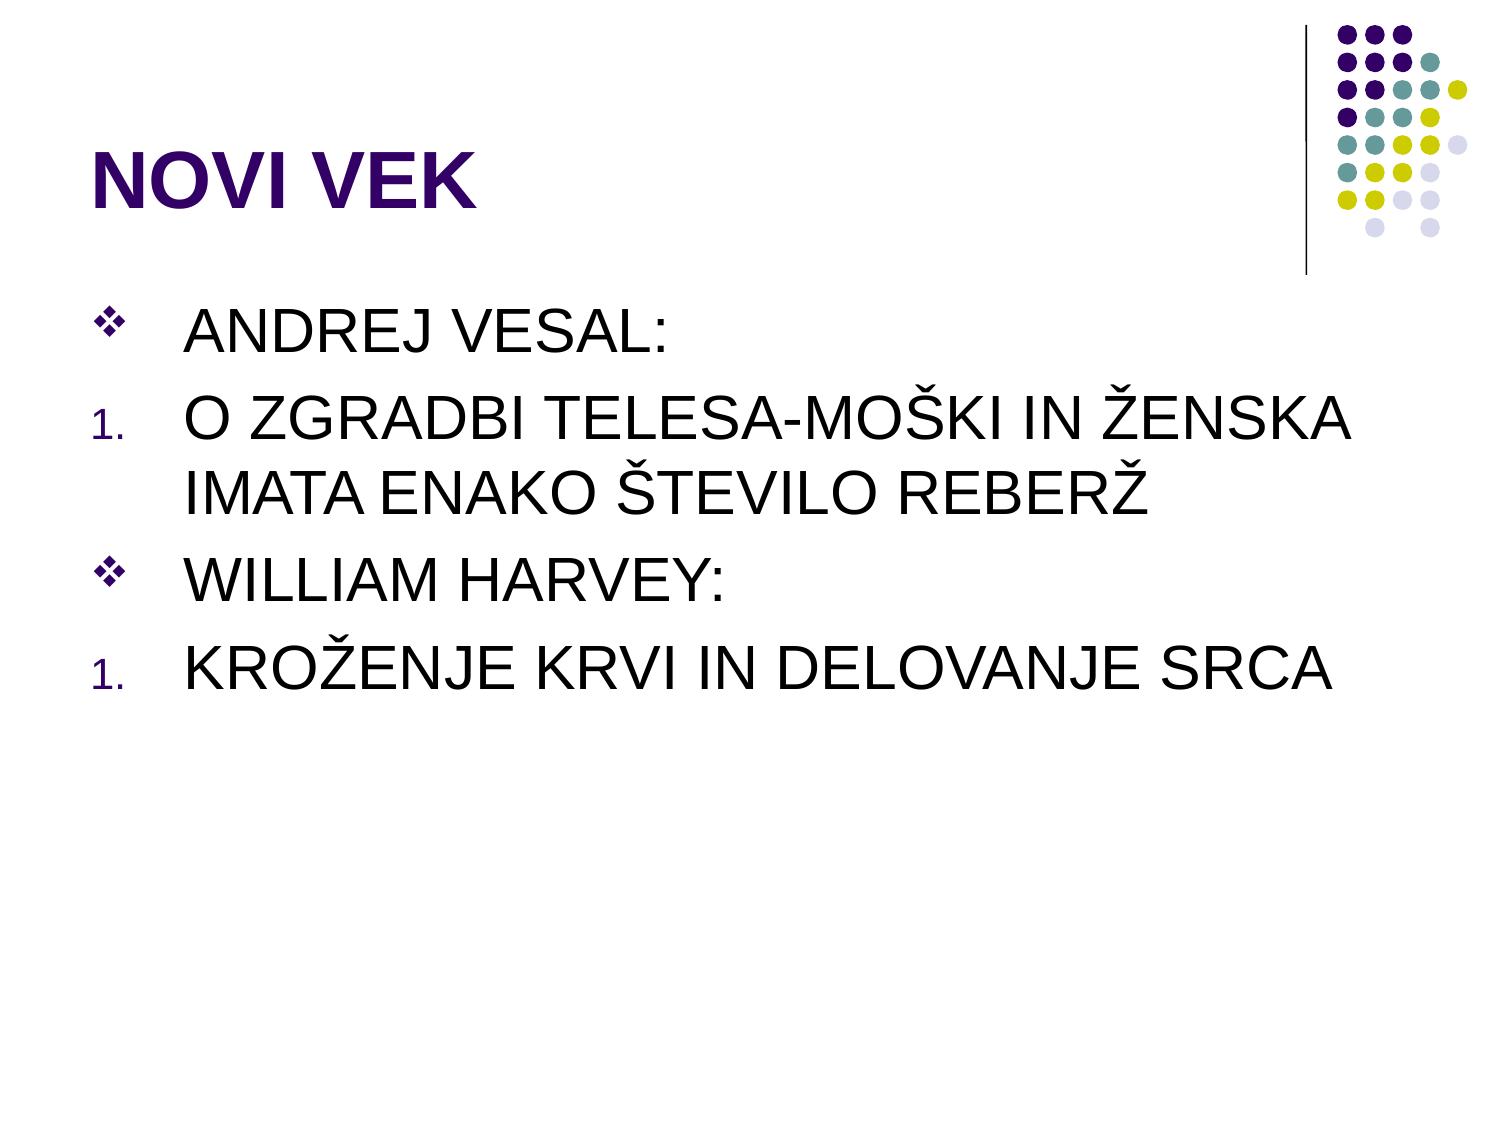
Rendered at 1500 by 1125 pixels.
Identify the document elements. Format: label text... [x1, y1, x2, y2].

list ANDREJ VESAL: O ZGRADBI TELESA-MOŠKI IN ŽENSKA IMATA ENAKO ŠTEVILO REBERŽ WILLIAM HARVEY: KROŽENJE KRVI IN DELOVANJE SRCA [75, 282, 1425, 1006]
title NOVI VEK [75, 20, 1313, 233]
